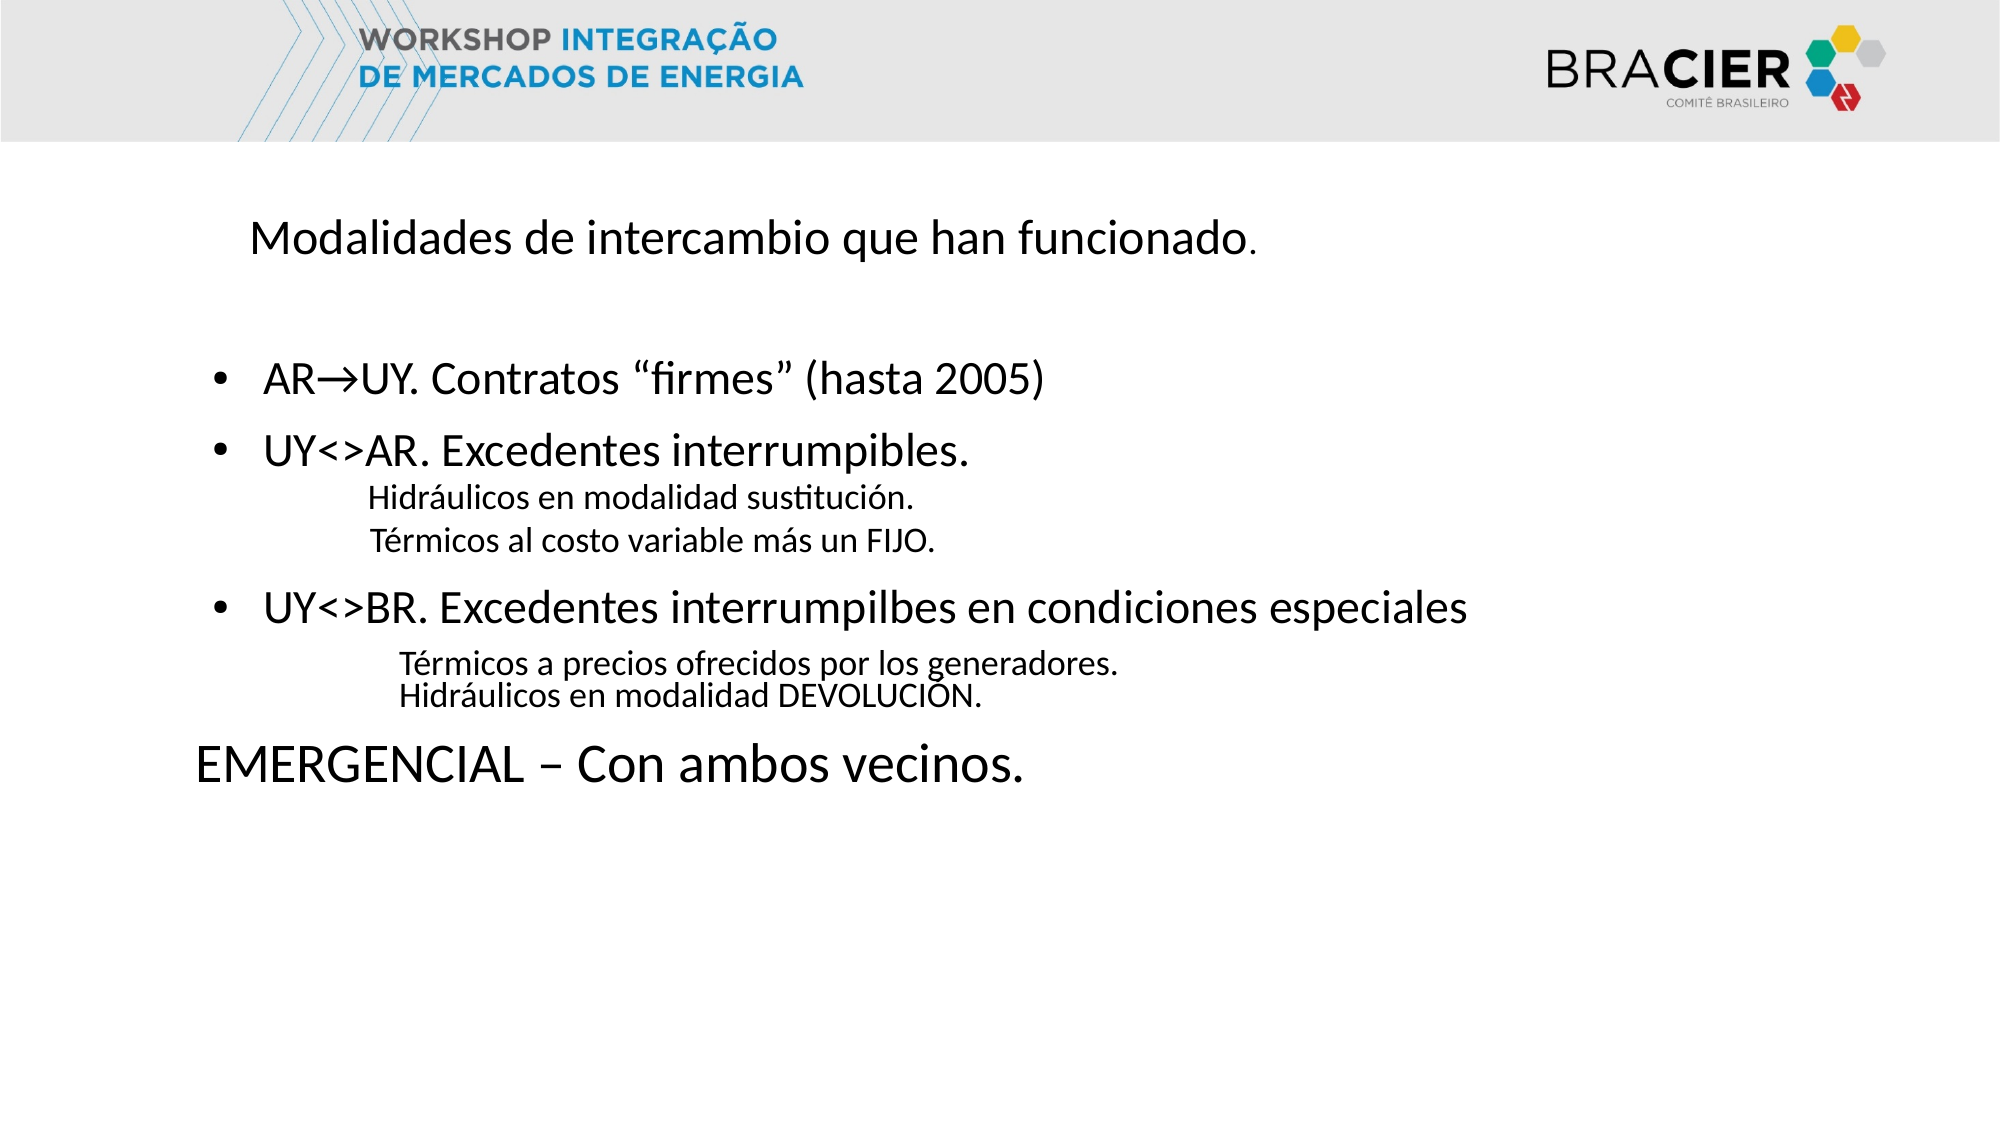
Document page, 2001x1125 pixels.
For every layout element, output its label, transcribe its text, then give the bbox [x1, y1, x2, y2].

list AR→UY. Contratos “firmes” (hasta 2005) UY<>AR. Excedentes interrumpibles. Hidráulicos en modalidad sustitución. Térmicos al costo variable más un FIJO. UY<>BR. Excedentes interrumpilbes en condiciones especiales Térmicos a precios ofrecidos por los generadores. Hidráulicos en modalidad DEVOLUCIÓN. EMERGENCIAL – Con ambos vecinos. [195, 360, 1711, 796]
picture [0, 0, 2000, 142]
title Modalidades de intercambio que han funcionado. [249, 184, 1261, 300]
